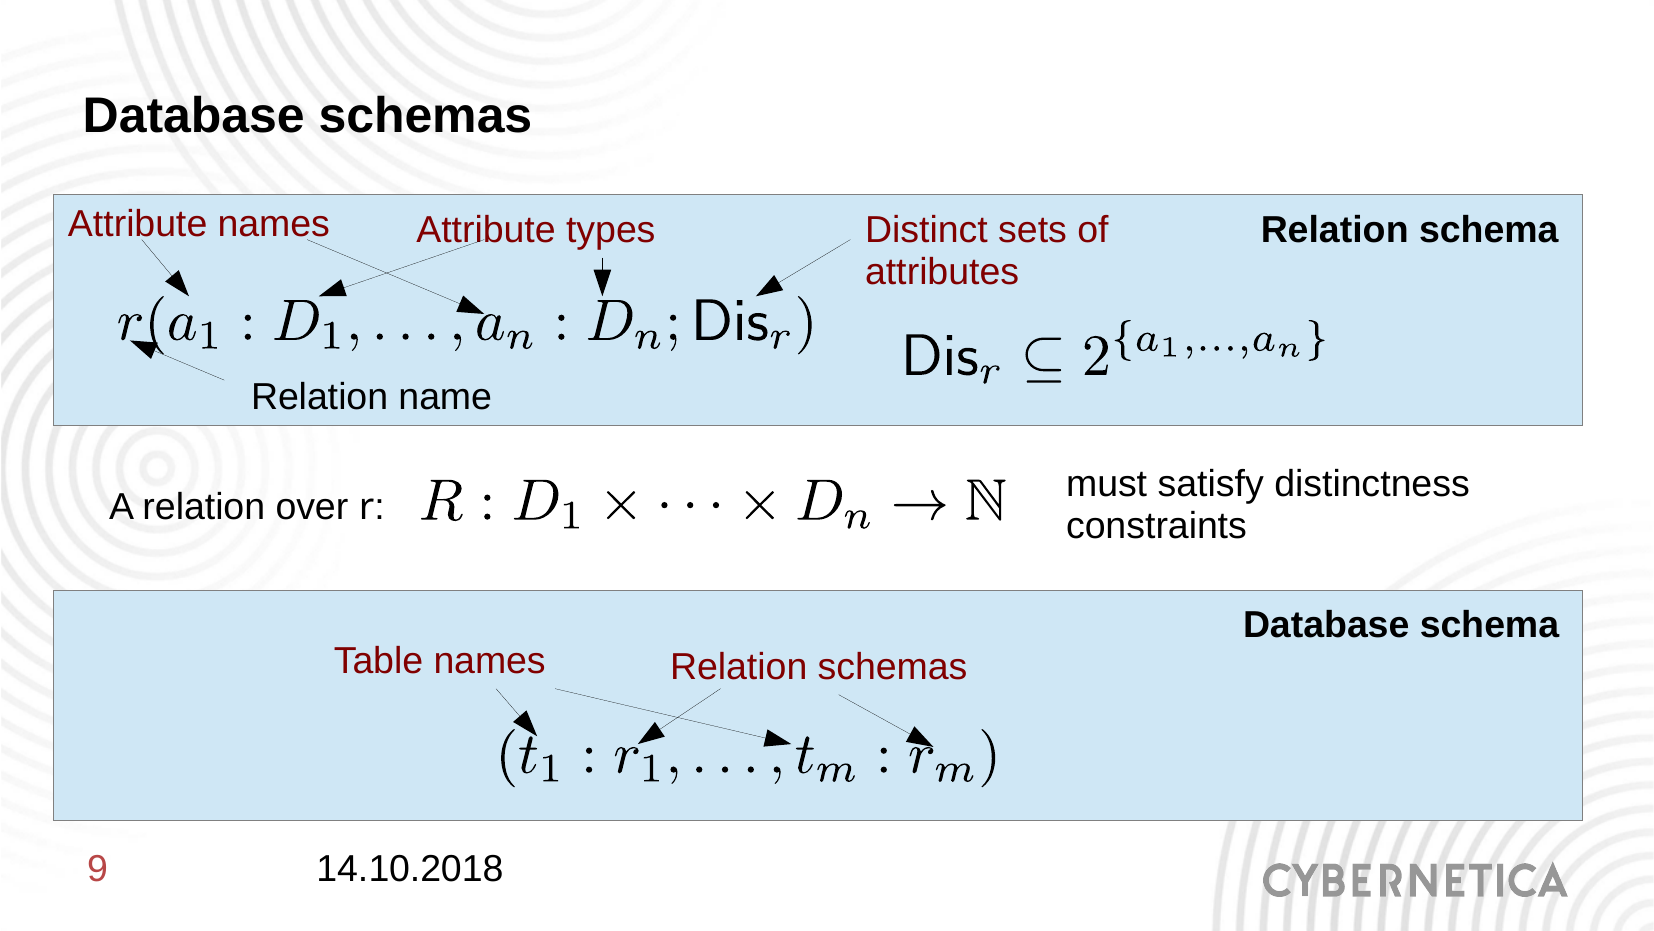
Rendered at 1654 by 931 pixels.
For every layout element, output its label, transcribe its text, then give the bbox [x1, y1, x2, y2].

text_box Table names [318, 631, 579, 689]
text_box Distinct sets of attributes [850, 200, 1134, 300]
text_box [53, 194, 1583, 426]
text_box [418, 479, 1007, 529]
text_box A relation over r: [94, 472, 402, 532]
text_box [53, 590, 1583, 821]
text_box Relation schema [1246, 200, 1577, 258]
text_box Attribute names [53, 194, 349, 252]
picture [0, 0, 1654, 931]
text_box Attribute types [401, 200, 674, 258]
text_box Database schema [1228, 596, 1577, 654]
text_box Relation name [236, 368, 508, 426]
title Database schemas [82, 37, 1571, 193]
text_box Relation schemas [655, 637, 999, 695]
text_box must satisfy distinctness constraints [1051, 454, 1512, 554]
